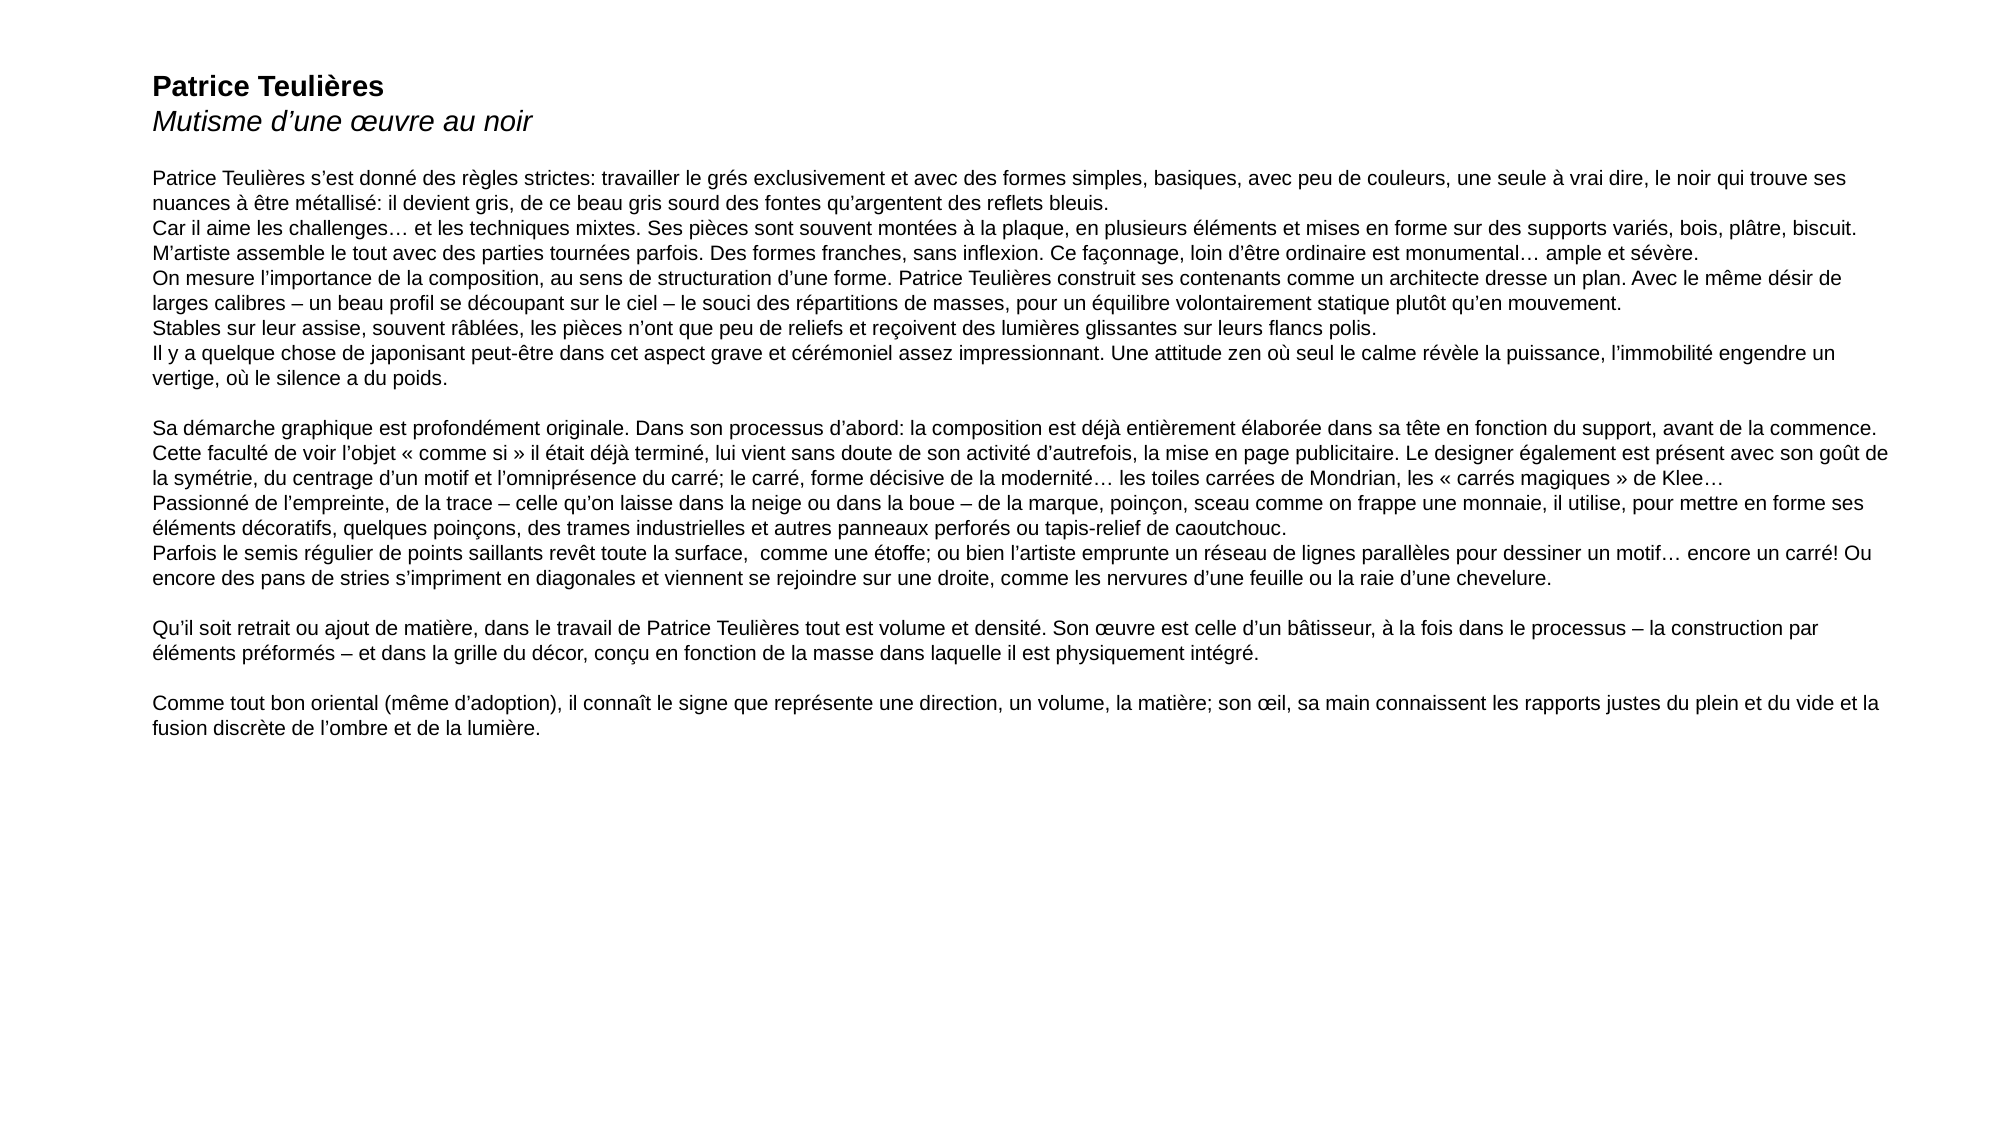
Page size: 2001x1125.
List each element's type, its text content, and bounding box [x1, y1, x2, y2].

title Patrice Teulières Mutisme d’une œuvre au noir Patrice Teulières s’est donné des règles strictes: travailler le grés exclusivement et avec des formes simples, basiques, avec peu de couleurs, une seule à vrai dire, le noir qui trouve ses nuances à être métallisé: il devient gris, de ce beau gris sourd des fontes qu’argentent des reflets bleuis. Car il aime les challenges… et les techniques mixtes. Ses pièces sont souvent montées à la plaque, en plusieurs éléments et mises en forme sur des supports variés, bois, plâtre, biscuit. M’artiste assemble le tout avec des parties tournées parfois. Des formes franches, sans inflexion. Ce façonnage, loin d’être ordinaire est monumental… ample et sévère. On mesure l’importance de la composition, au sens de structuration d’une forme. Patrice Teulières construit ses contenants comme un architecte dresse un plan. Avec le même désir de larges calibres – un beau profil se découpant sur le ciel – le souci des répartitions de masses, pour un équilibre volontairement statique plutôt qu’en mouvement. Stables sur leur assise, souvent râblées, les pièces n’ont que peu de reliefs et reçoivent des lumières glissantes sur leurs flancs polis. Il y a quelque chose de japonisant peut-être dans cet aspect grave et cérémoniel assez impressionnant. Une attitude zen où seul le calme révèle la puissance, l’immobilité engendre un vertige, où le silence a du poids. Sa démarche graphique est profondément originale. Dans son processus d’abord: la composition est déjà entièrement élaborée dans sa tête en fonction du support, avant de la commence. Cette faculté de voir l’objet « comme si » il était déjà terminé, lui vient sans doute de son activité d’autrefois, la mise en page publicitaire. Le designer également est présent avec son goût de la symétrie, du centrage d’un motif et l’omniprésence du carré; le carré, forme décisive de la modernité… les toiles carrées de Mondrian, les « carrés magiques » de Klee… Passionné de l’empreinte, de la trace – celle qu’on laisse dans la neige ou dans la boue – de la marque, poinçon, sceau comme on frappe une monnaie, il utilise, pour mettre en forme ses éléments décoratifs, quelques poinçons, des trames industrielles et autres panneaux perforés ou tapis-relief de caoutchouc. Parfois le semis régulier de points saillants revêt toute la surface, comme une étoffe; ou bien l’artiste emprunte un réseau de lignes parallèles pour dessiner un motif… encore un carré! Ou encore des pans de stries s’impriment en diagonales et viennent se rejoindre sur une droite, comme les nervures d’une feuille ou la raie d’une chevelure. Qu’il soit retrait ou ajout de matière, dans le travail de Patrice Teulières tout est volume et densité. Son œuvre est celle d’un bâtisseur, à la fois dans le processus – la construction par éléments préformés – et dans la grille du décor, conçu en fonction de la masse dans laquelle il est physiquement intégré. Comme tout bon oriental (même d’adoption), il connaît le signe que représente une direction, un volume, la matière; son œil, sa main connaissent les rapports justes du plein et du vide et la fusion discrète de l’ombre et de la lumière. [137, 59, 1913, 1069]
